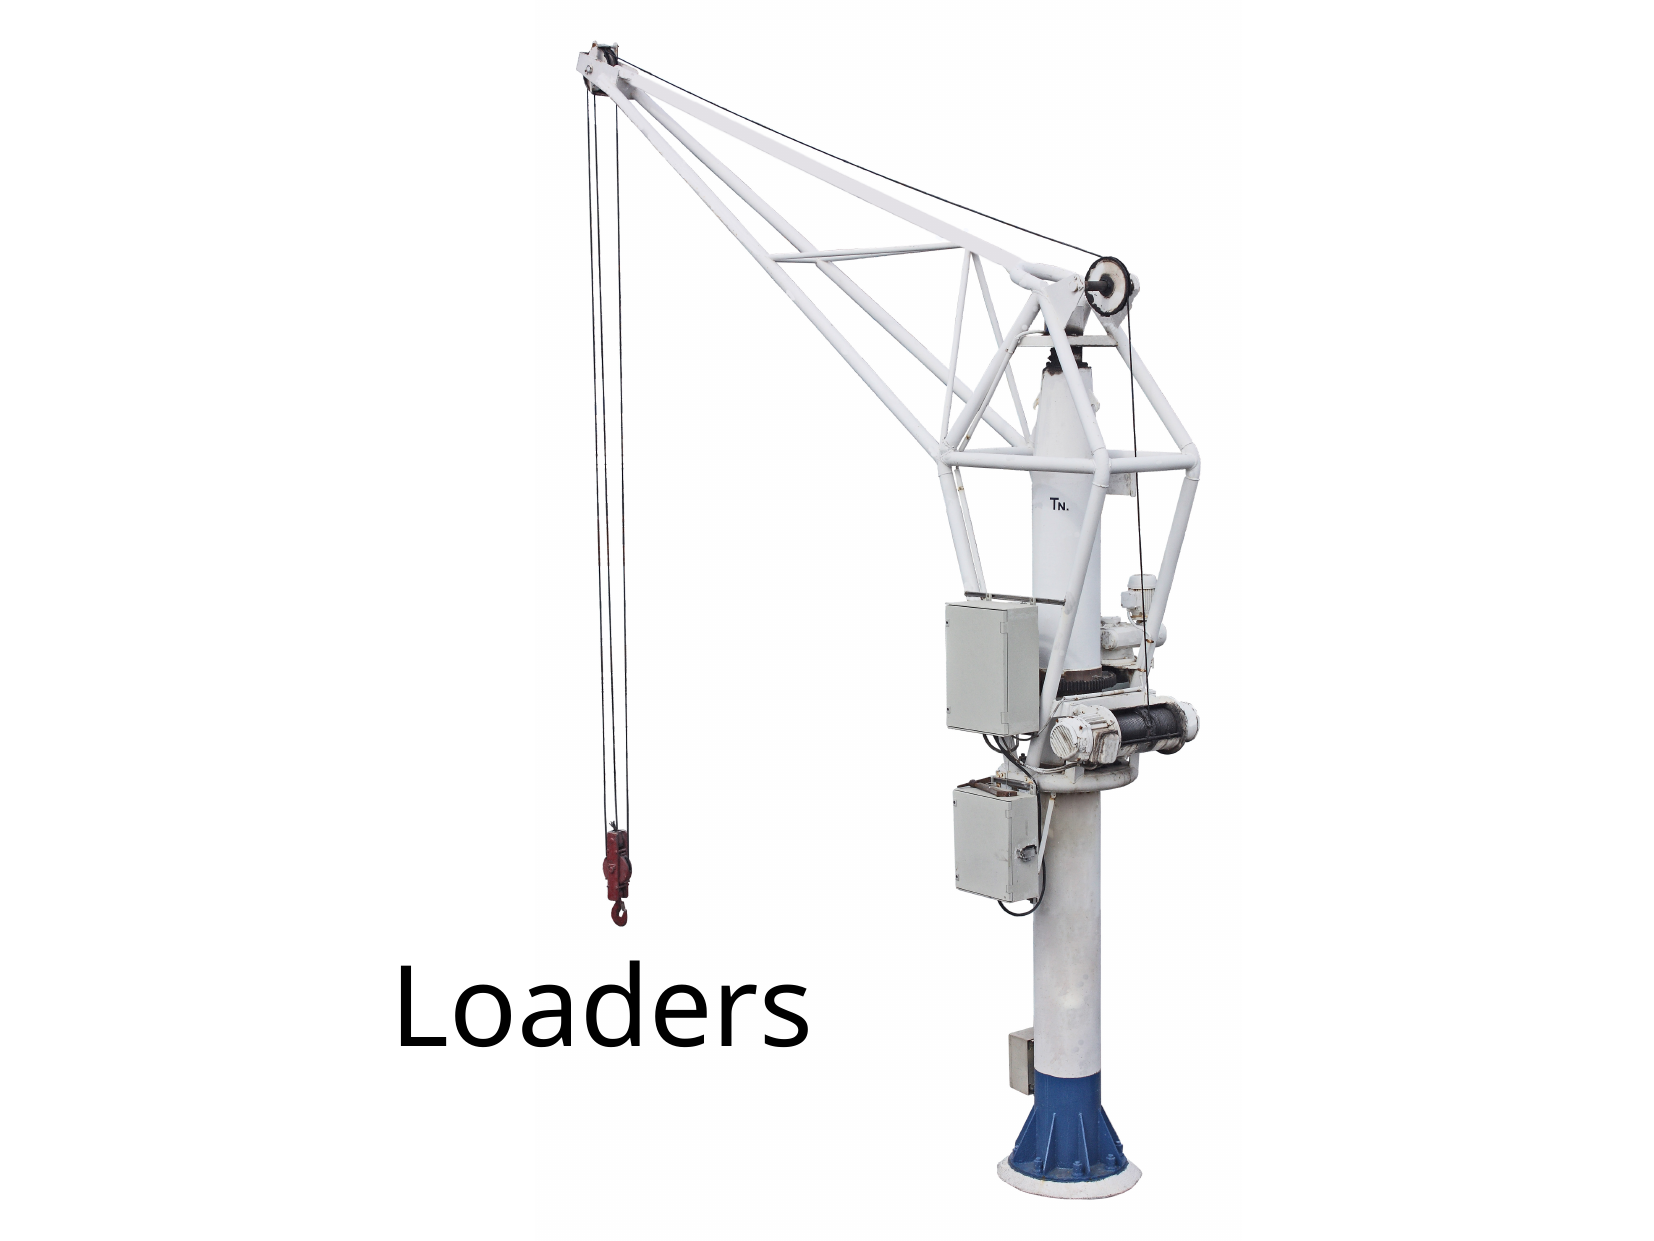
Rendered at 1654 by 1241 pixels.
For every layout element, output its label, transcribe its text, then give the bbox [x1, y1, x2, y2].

picture [535, 0, 1242, 1241]
text_box Loaders [375, 919, 830, 1082]
